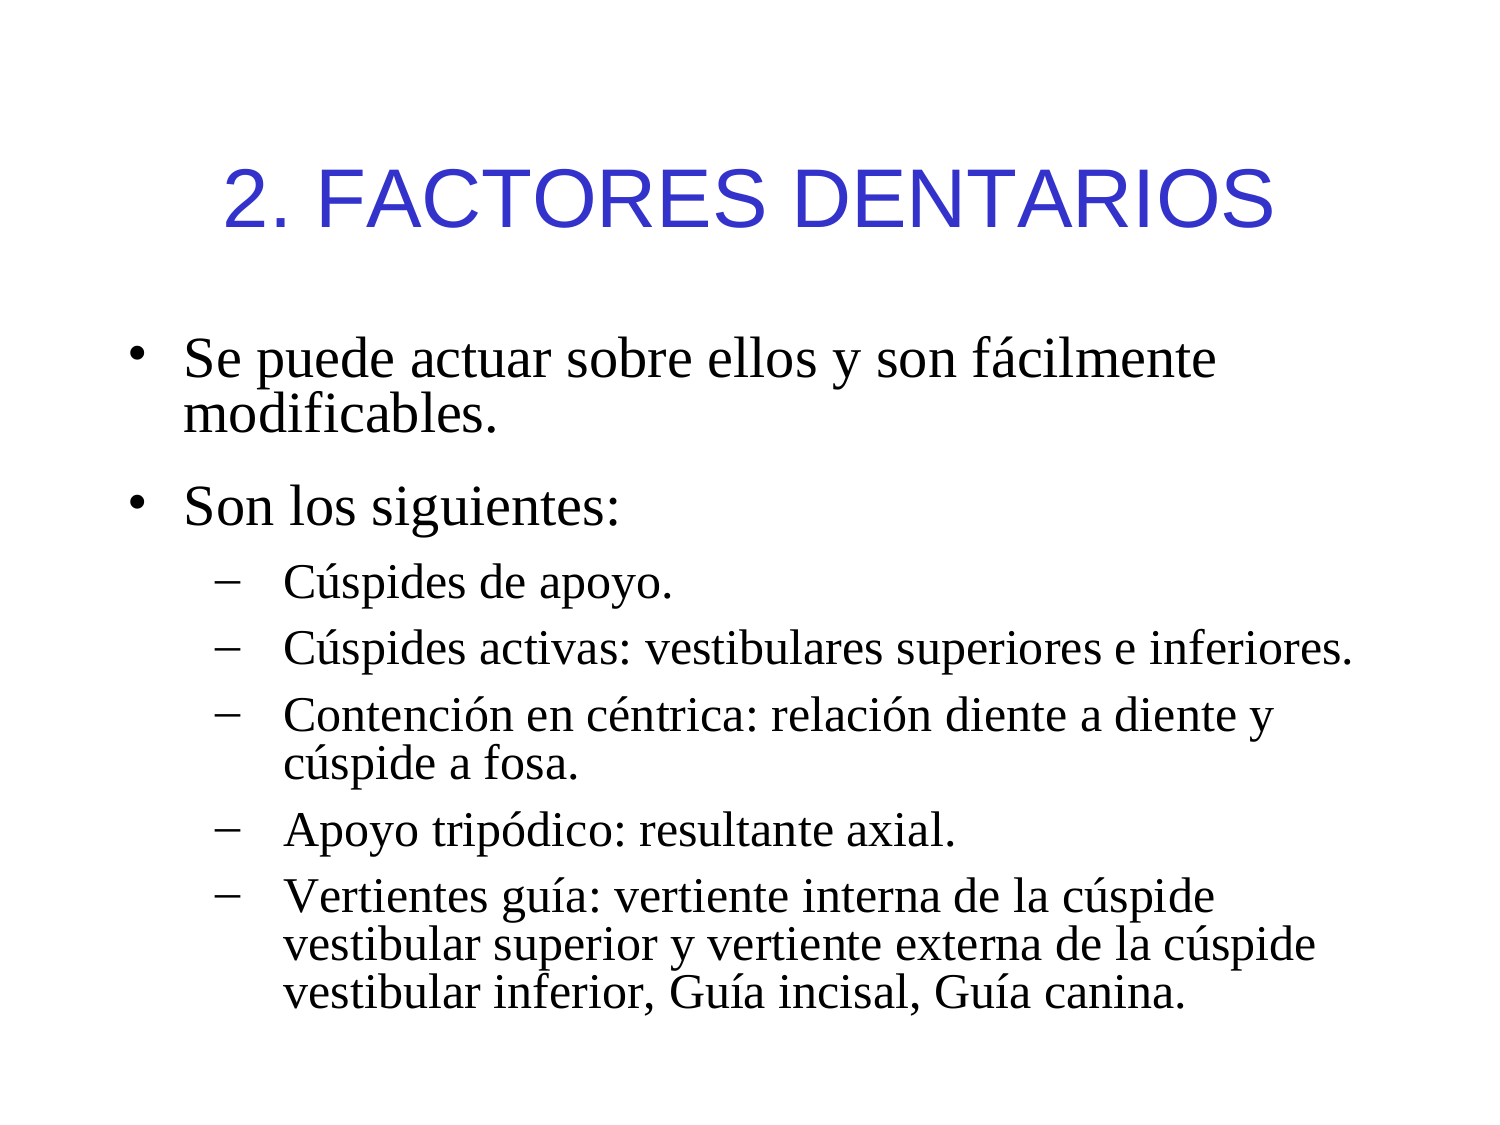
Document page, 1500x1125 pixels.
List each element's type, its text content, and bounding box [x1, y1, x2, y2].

title 2. FACTORES DENTARIOS [112, 68, 1388, 319]
list Se puede actuar sobre ellos y son fácilmente modificables. Son los siguientes: Cúspides de apoyo. Cúspides activas: vestibulares superiores e inferiores. Contención en céntrica: relación diente a diente y cúspide a fosa. Apoyo tripódico: resultante axial. Vertientes guía: vertiente interna de la cúspide vestibular superior y vertiente externa de la cúspide vestibular inferior, Guía incisal, Guía canina. [112, 324, 1388, 1068]
